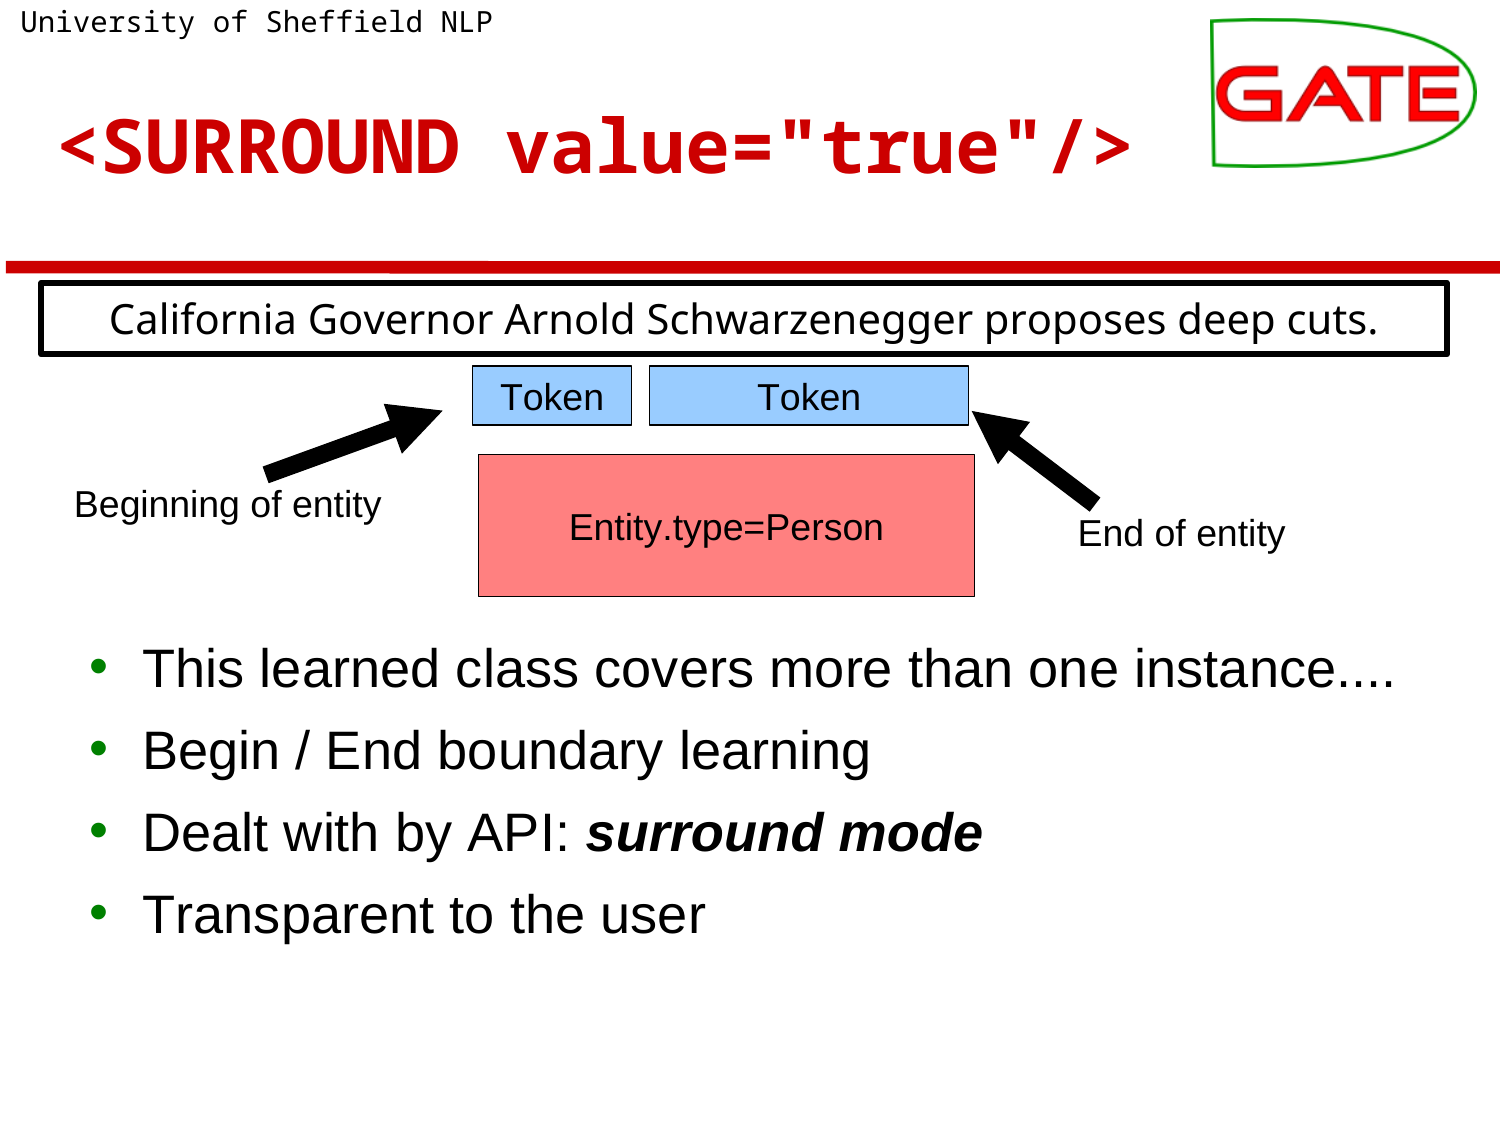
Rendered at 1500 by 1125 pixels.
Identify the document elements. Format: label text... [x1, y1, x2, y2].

text_box Beginning of entity [59, 472, 443, 578]
text_box Token [472, 366, 632, 426]
text_box Entity.type=Person [478, 454, 975, 597]
text_box California Governor Arnold Schwarzenegger proposes deep cuts. [41, 282, 1447, 355]
list This learned class covers more than one instance.... Begin / End boundary learning Dealt with by API: surround mode Transparent to the user [75, 625, 1426, 1034]
picture [1210, 18, 1477, 168]
text_box End of entity [1062, 502, 1388, 563]
text_box Token [649, 366, 969, 426]
title <SURROUND value="true"/> [41, 37, 1392, 254]
